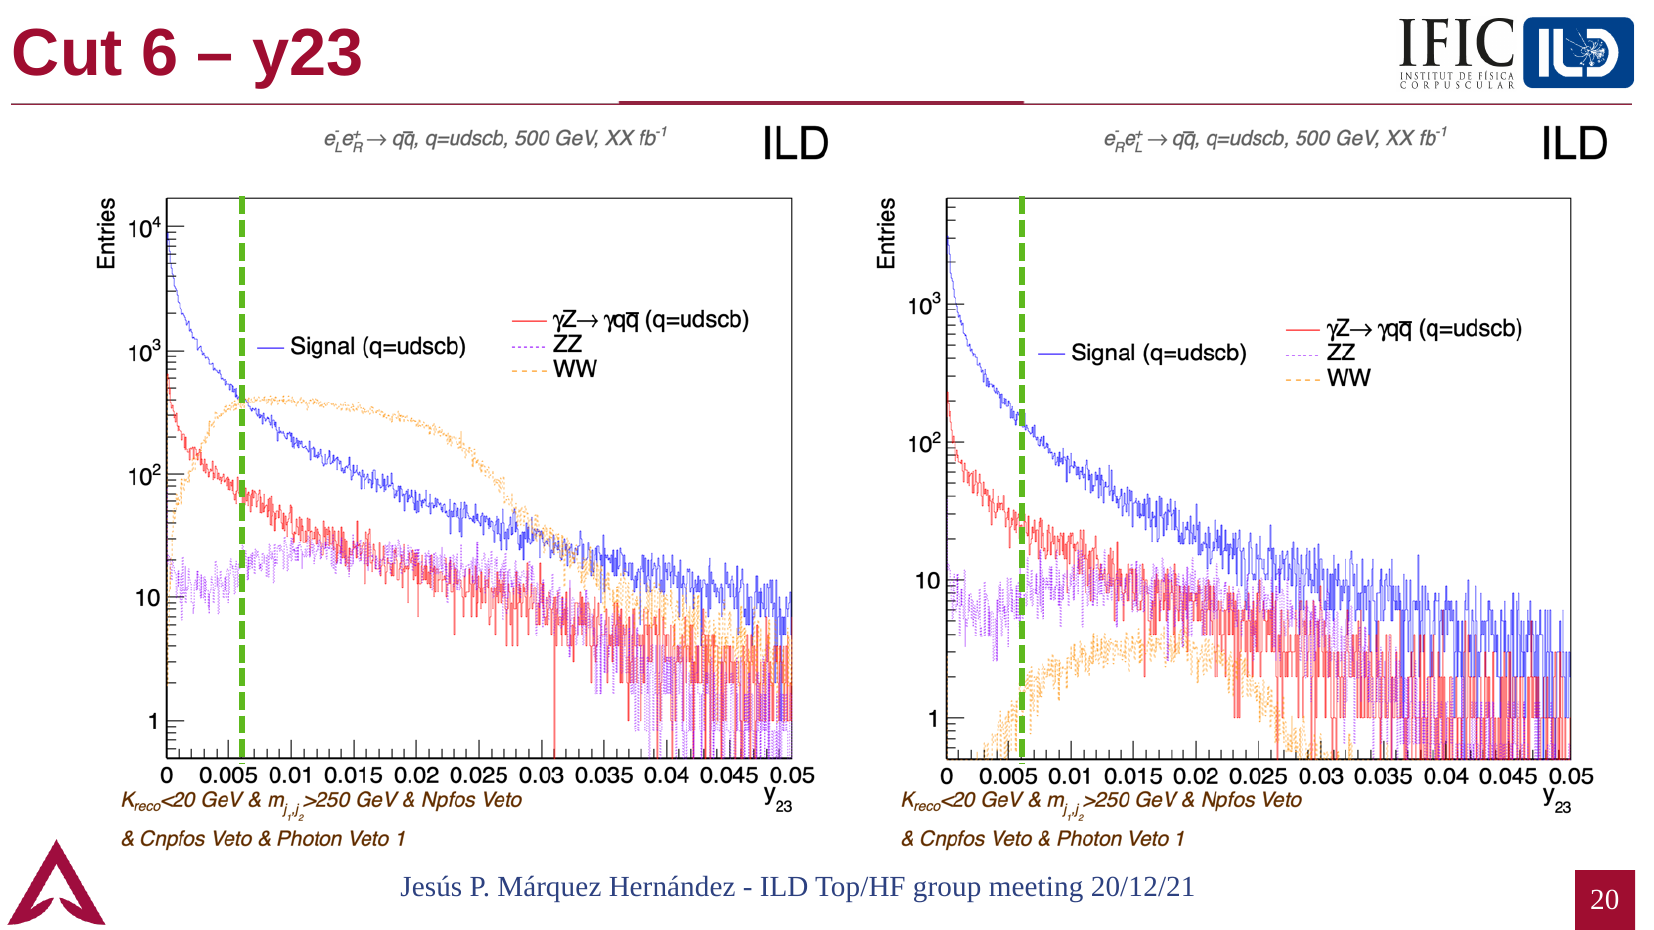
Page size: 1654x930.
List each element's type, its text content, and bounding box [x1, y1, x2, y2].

title Cut 6 – y23 [11, 14, 1500, 102]
picture [7, 123, 1649, 925]
picture [11, 101, 1632, 105]
picture [1522, 14, 1635, 90]
picture [1500, 16, 1517, 92]
